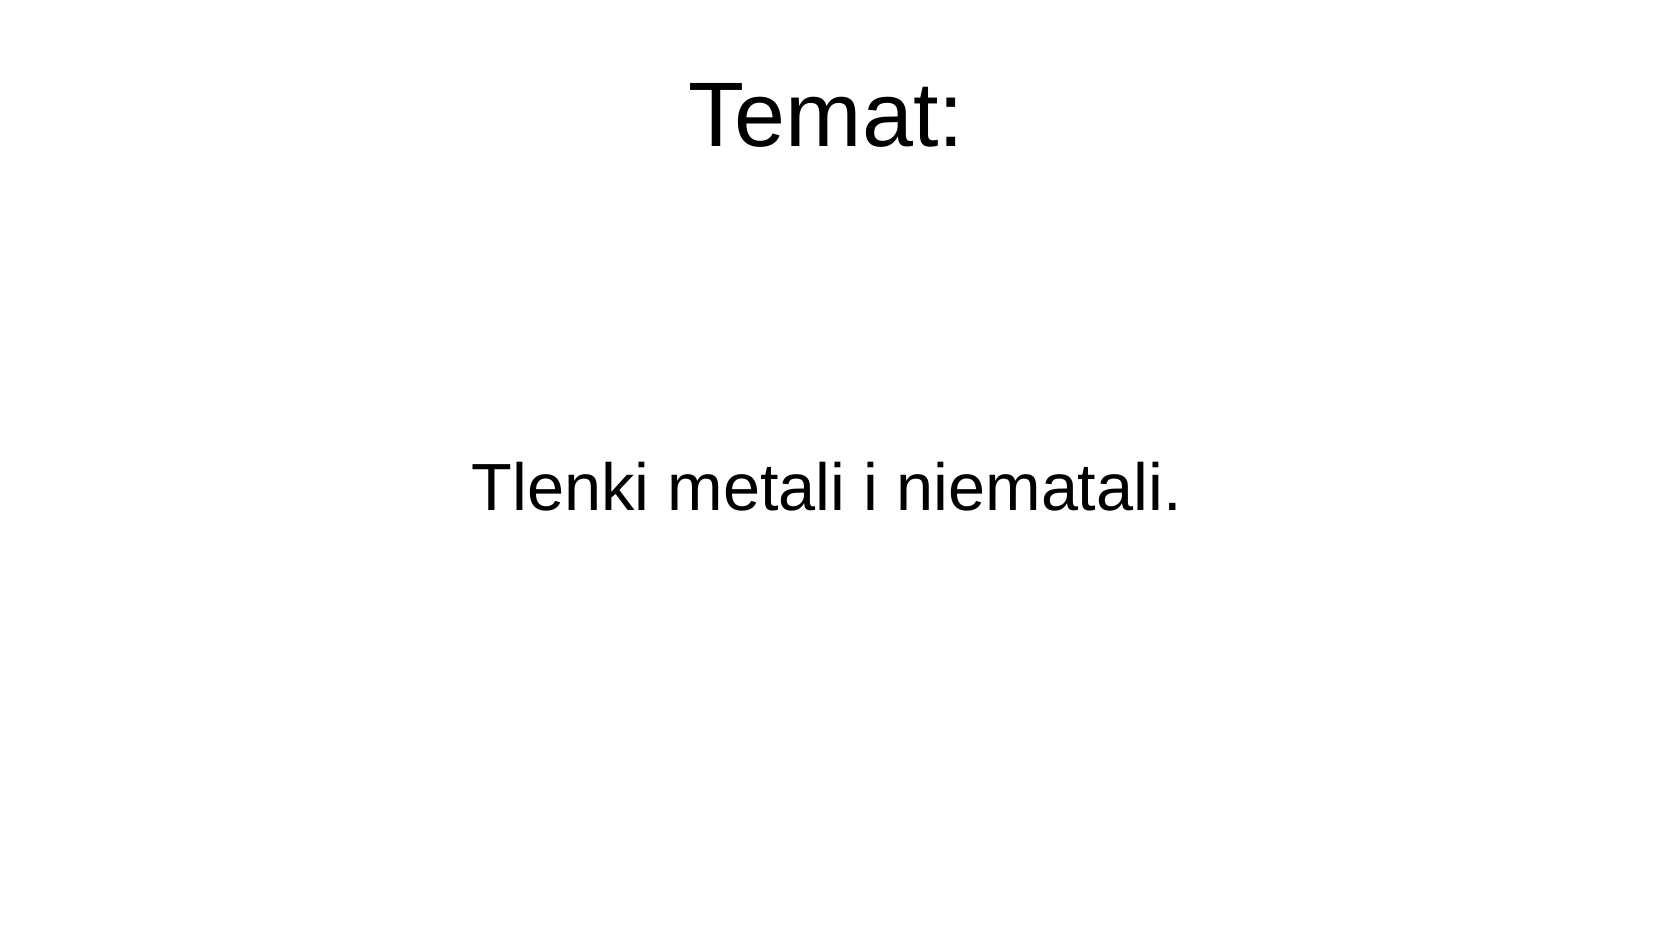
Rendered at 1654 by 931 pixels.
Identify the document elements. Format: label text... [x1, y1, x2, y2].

subtitle Tlenki metali i niematali. [82, 217, 1571, 758]
title Temat: [82, 37, 1571, 193]
